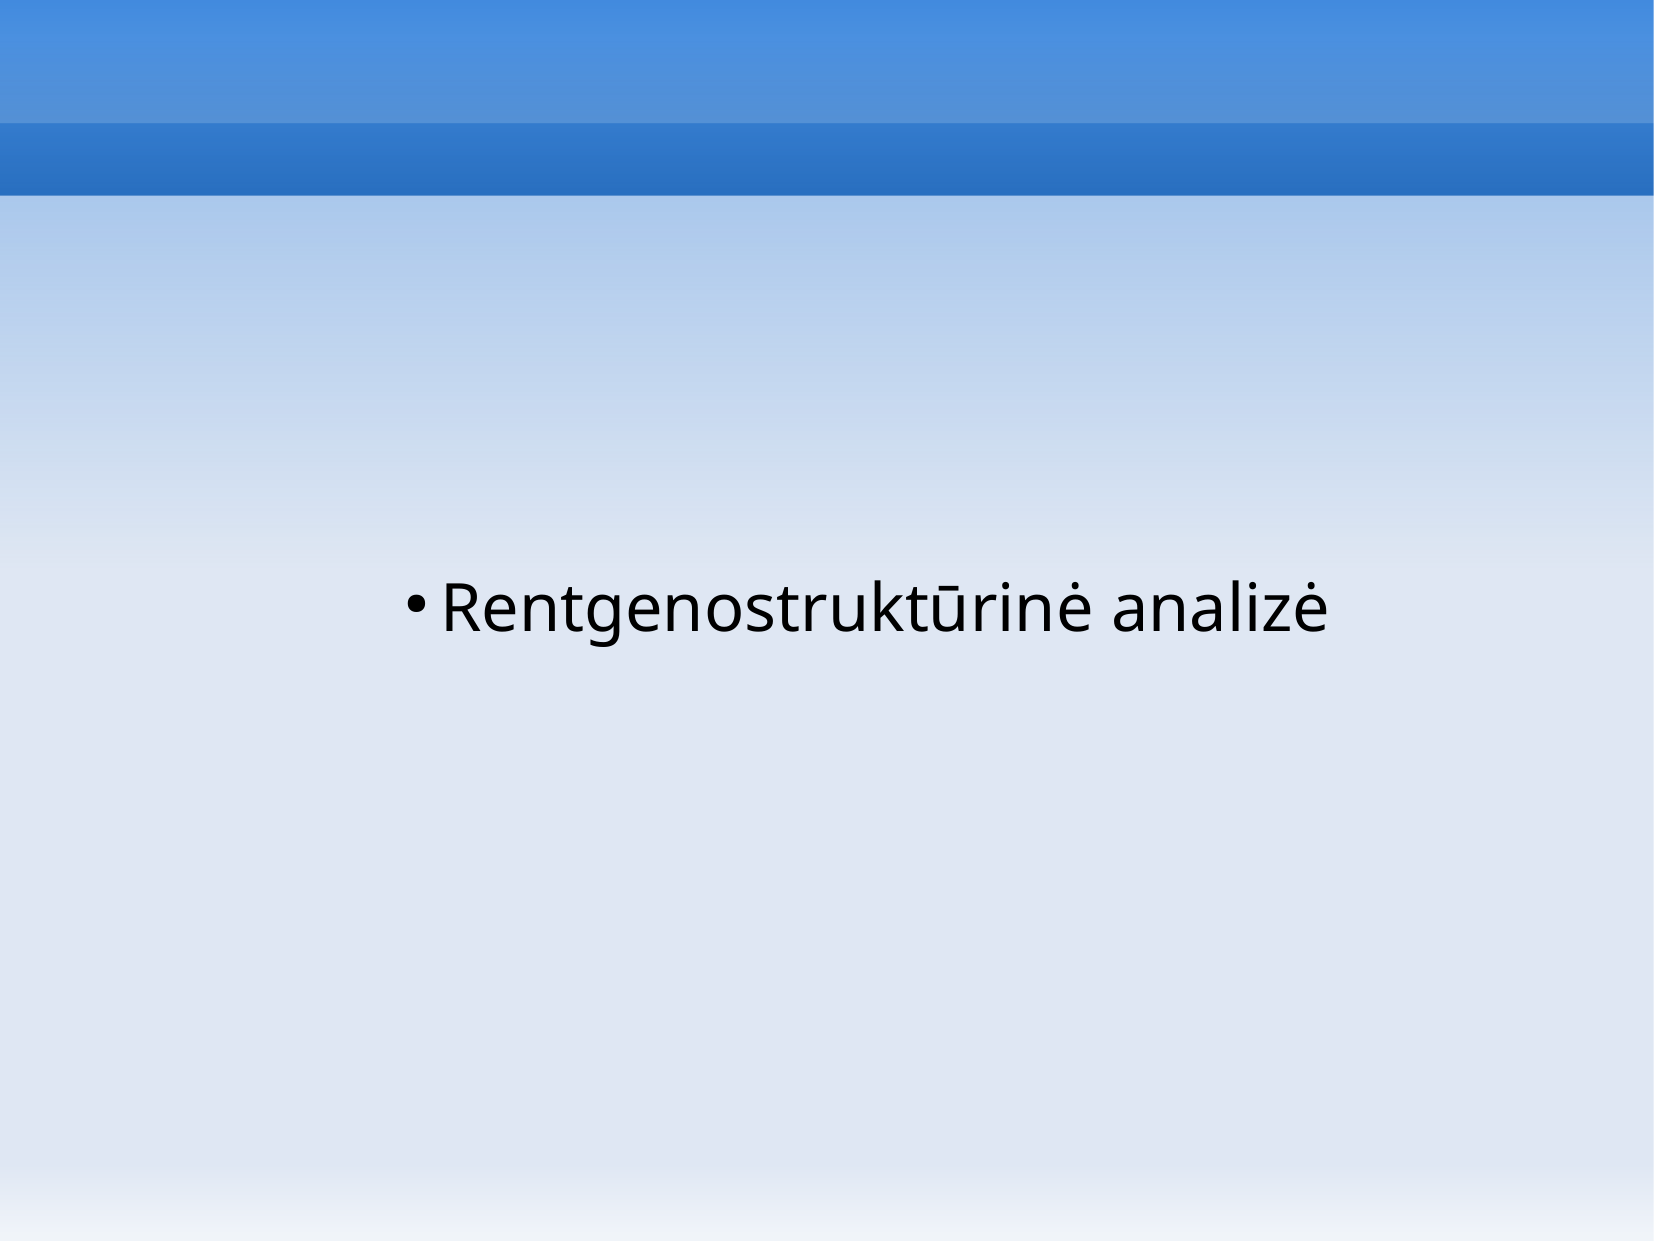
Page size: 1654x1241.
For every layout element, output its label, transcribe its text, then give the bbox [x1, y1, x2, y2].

subtitle Rentgenostruktūrinė analizė [88, 295, 1577, 916]
picture [0, 0, 1654, 1241]
